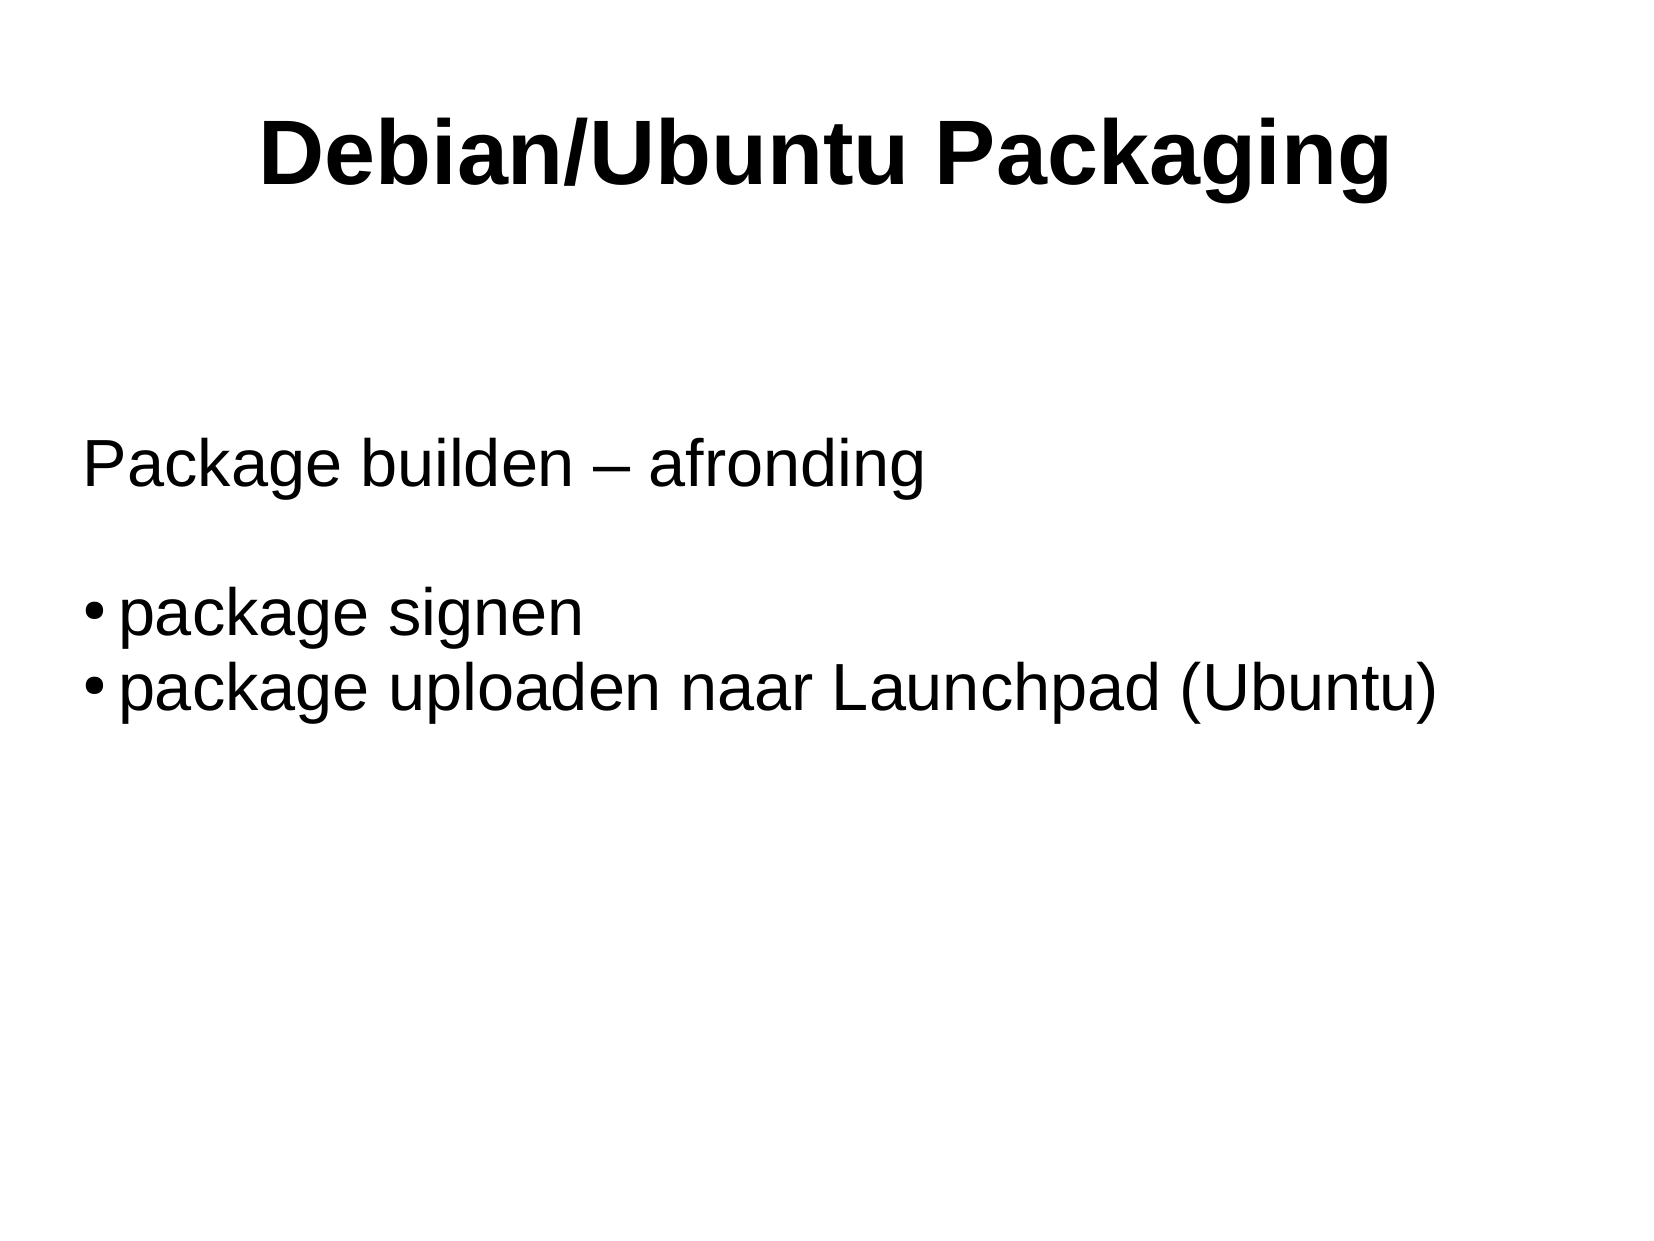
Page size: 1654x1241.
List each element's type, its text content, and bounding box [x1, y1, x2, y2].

title Debian/Ubuntu Packaging [82, 49, 1571, 257]
subtitle Package builden – afronding package signen package uploaden naar Launchpad (Ubuntu) [82, 290, 1571, 1010]
